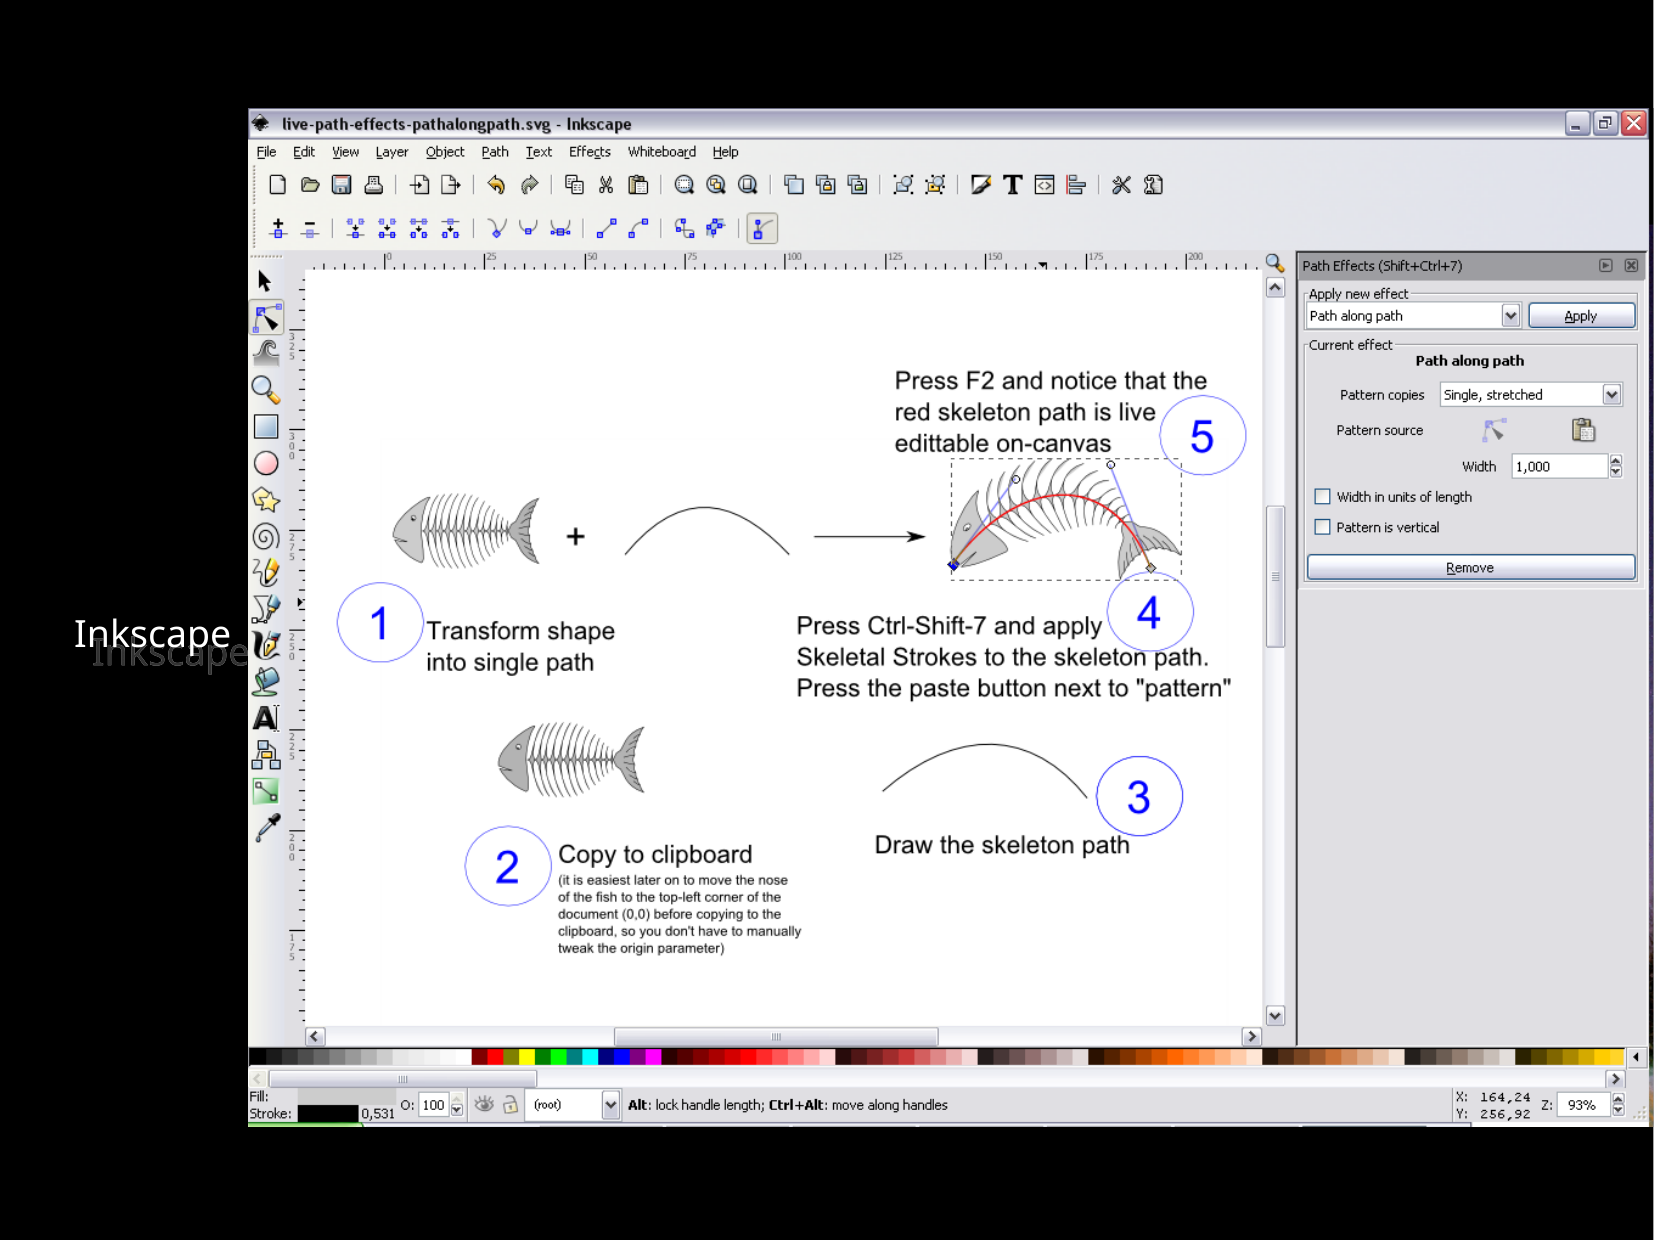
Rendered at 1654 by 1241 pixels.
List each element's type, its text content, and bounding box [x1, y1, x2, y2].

picture [248, 108, 1654, 1127]
text_box Inkscape [59, 600, 248, 668]
